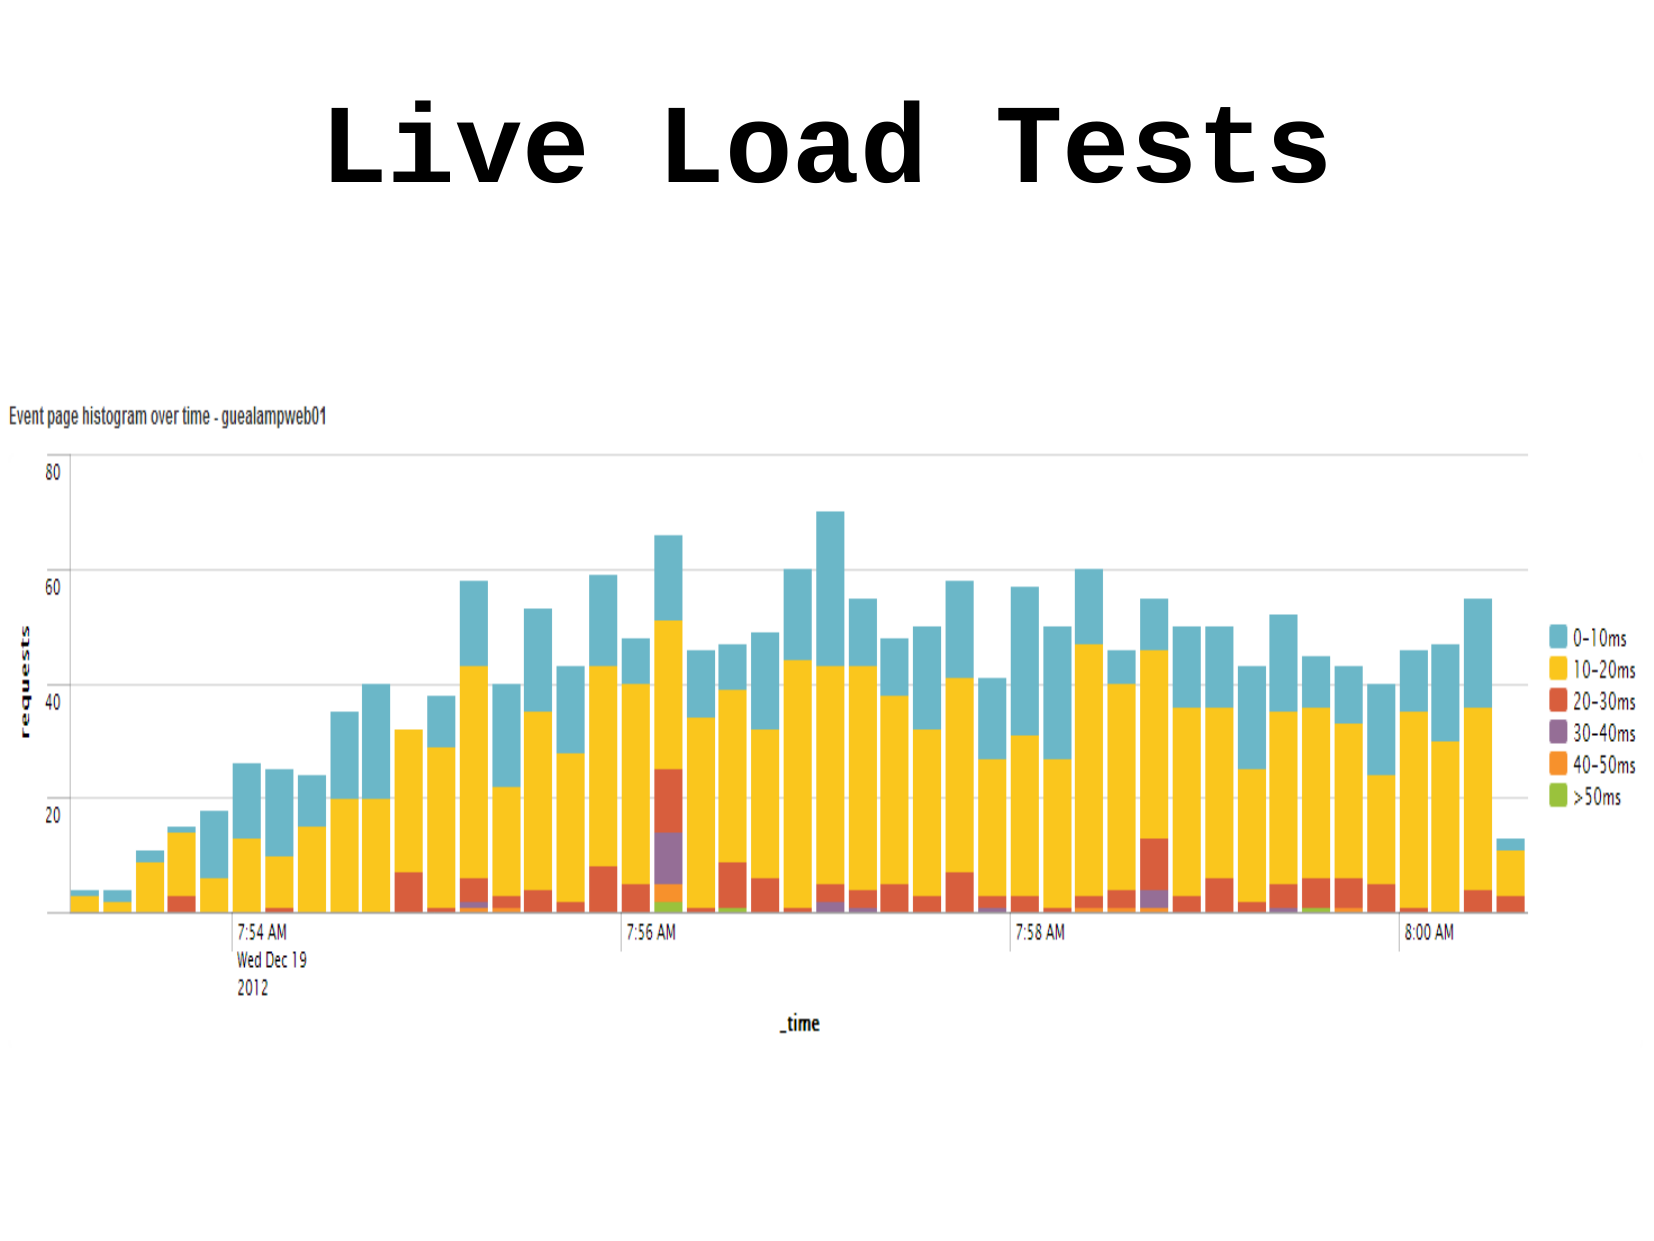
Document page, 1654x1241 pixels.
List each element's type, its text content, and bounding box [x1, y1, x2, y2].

title Live Load Tests [82, 49, 1571, 257]
picture [0, 387, 1654, 1075]
